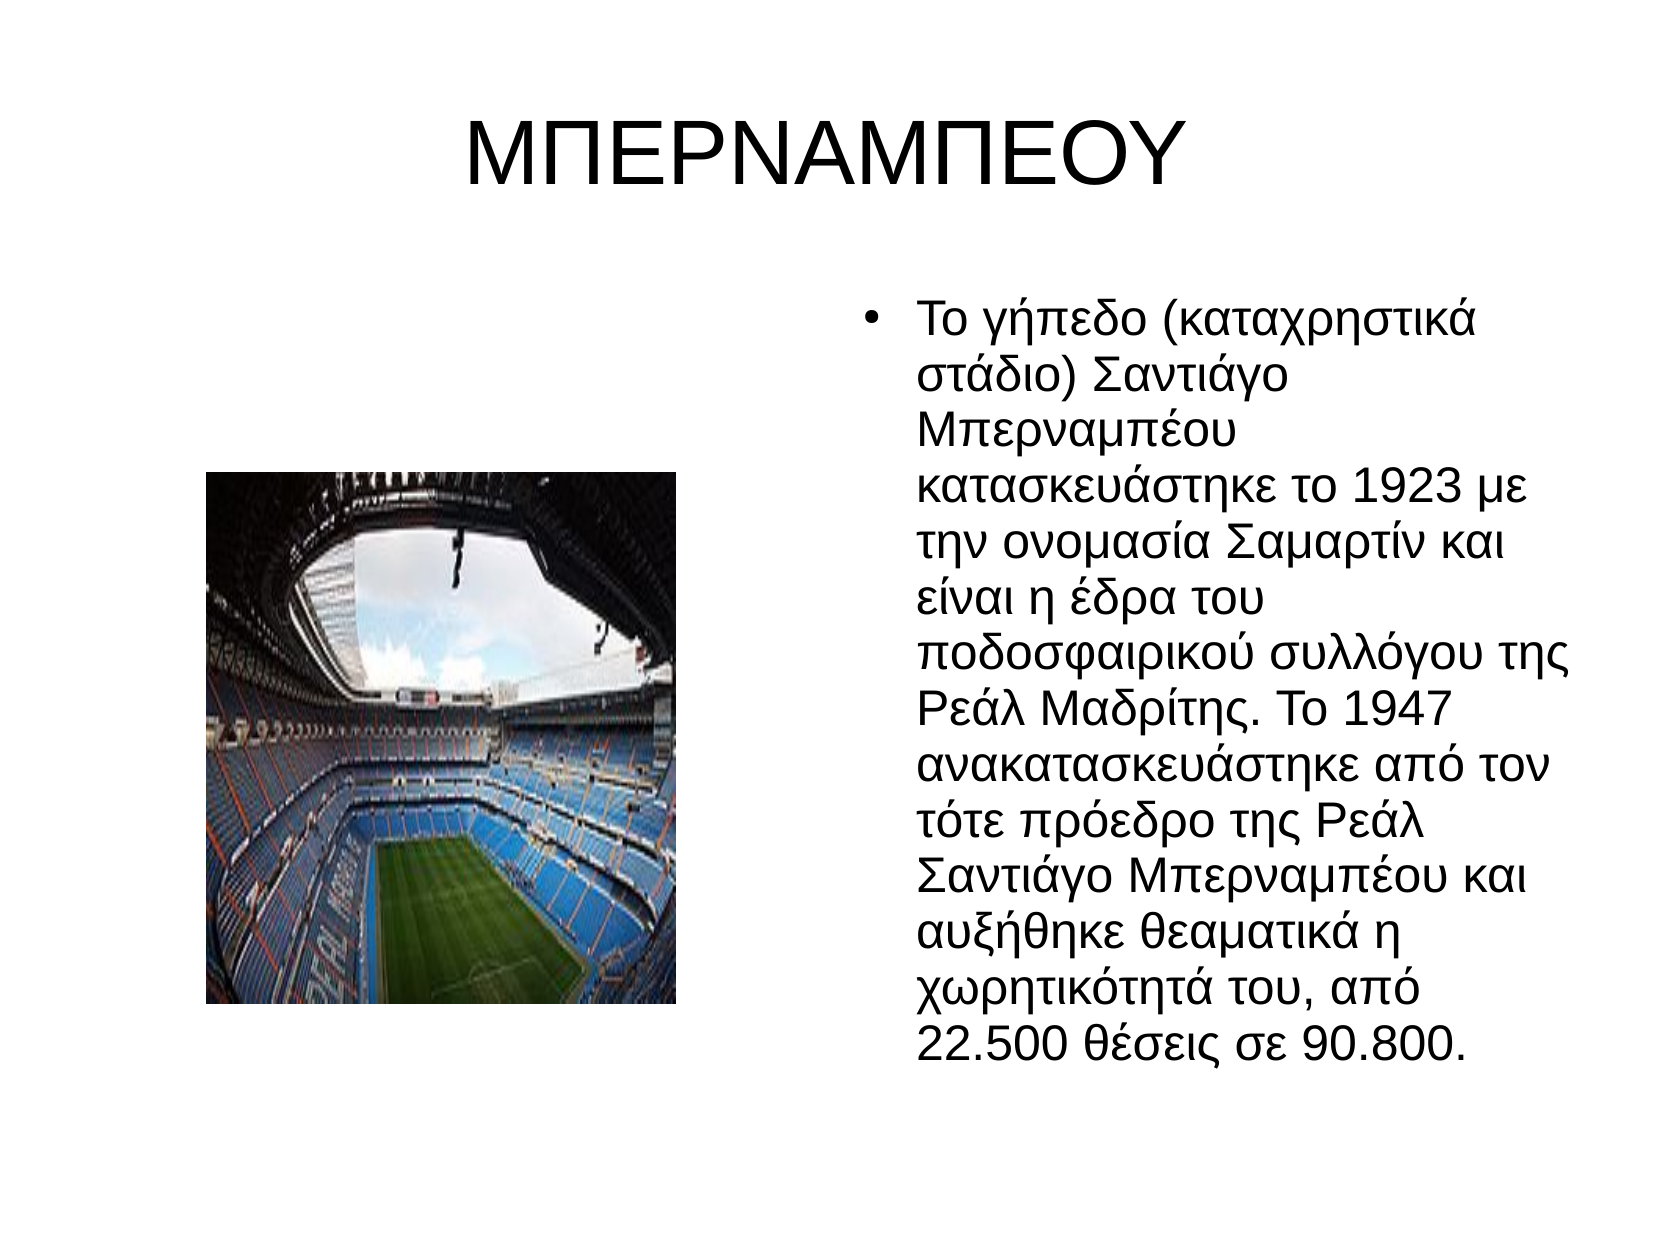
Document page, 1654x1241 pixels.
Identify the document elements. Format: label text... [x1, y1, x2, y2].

picture [206, 472, 676, 1004]
chart [82, 290, 809, 1109]
list Το γήπεδο (καταχρηστικά στάδιο) Σαντιάγο Μπερναμπέου κατασκευάστηκε το 1923 με την ονομασία Σαμαρτίν και είναι η έδρα του ποδοσφαιρικού συλλόγου της Ρεάλ Μαδρίτης. Το 1947 ανακατασκευάστηκε από τον τότε πρόεδρο της Ρεάλ Σαντιάγο Μπερναμπέου και αυξήθηκε θεαματικά η χωρητικότητά του, από 22.500 θέσεις σε 90.800. [845, 290, 1572, 1094]
title MΠΕΡΝΑΜΠΕΟΥ [82, 56, 1571, 250]
